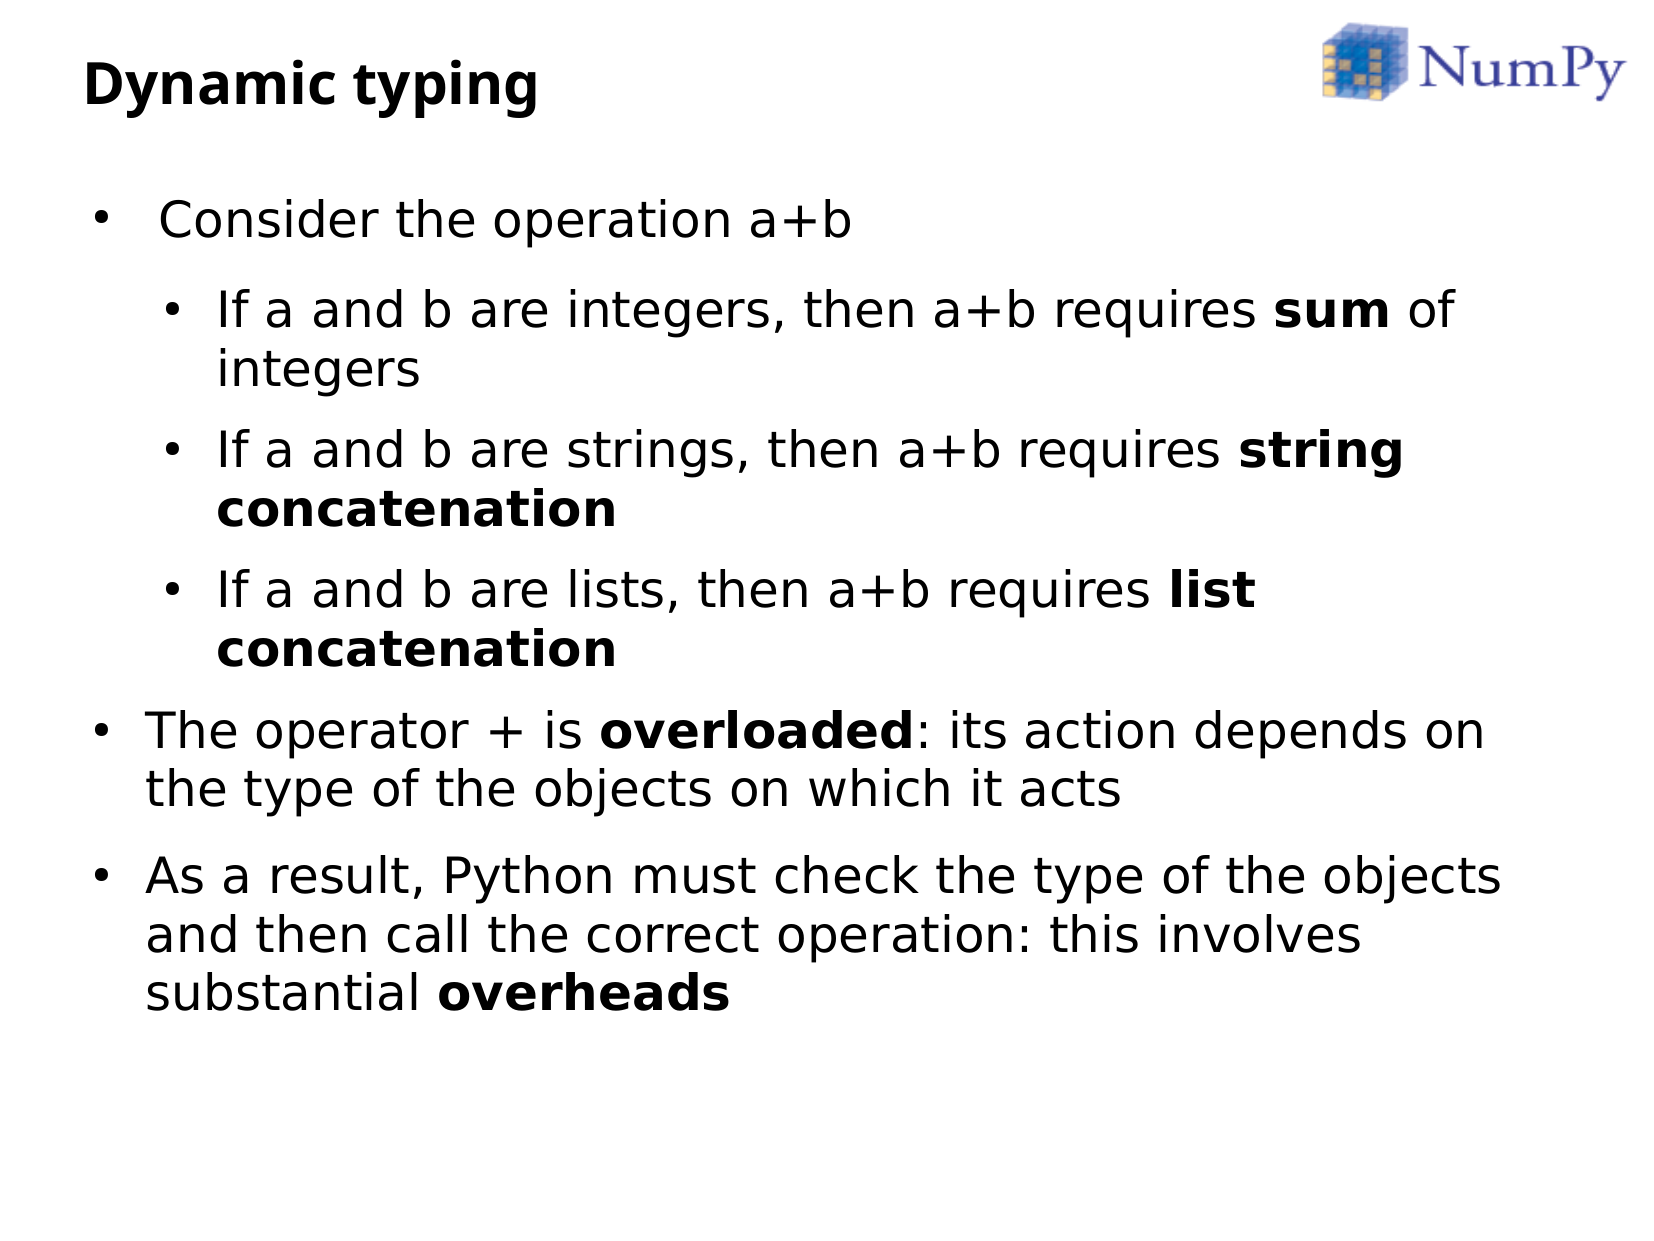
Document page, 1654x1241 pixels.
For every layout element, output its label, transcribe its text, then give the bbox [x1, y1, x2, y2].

title Dynamic typing [82, 0, 1571, 179]
picture [1302, 13, 1635, 113]
list Consider the operation a+b If a and b are integers, then a+b requires sum of integers If a and b are strings, then a+b requires string concatenation If a and b are lists, then a+b requires list concatenation The operator + is overloaded: its action depends on the type of the objects on which it acts As a result, Python must check the type of the objects and then call the correct operation: this involves substantial overheads [75, 183, 1571, 1159]
